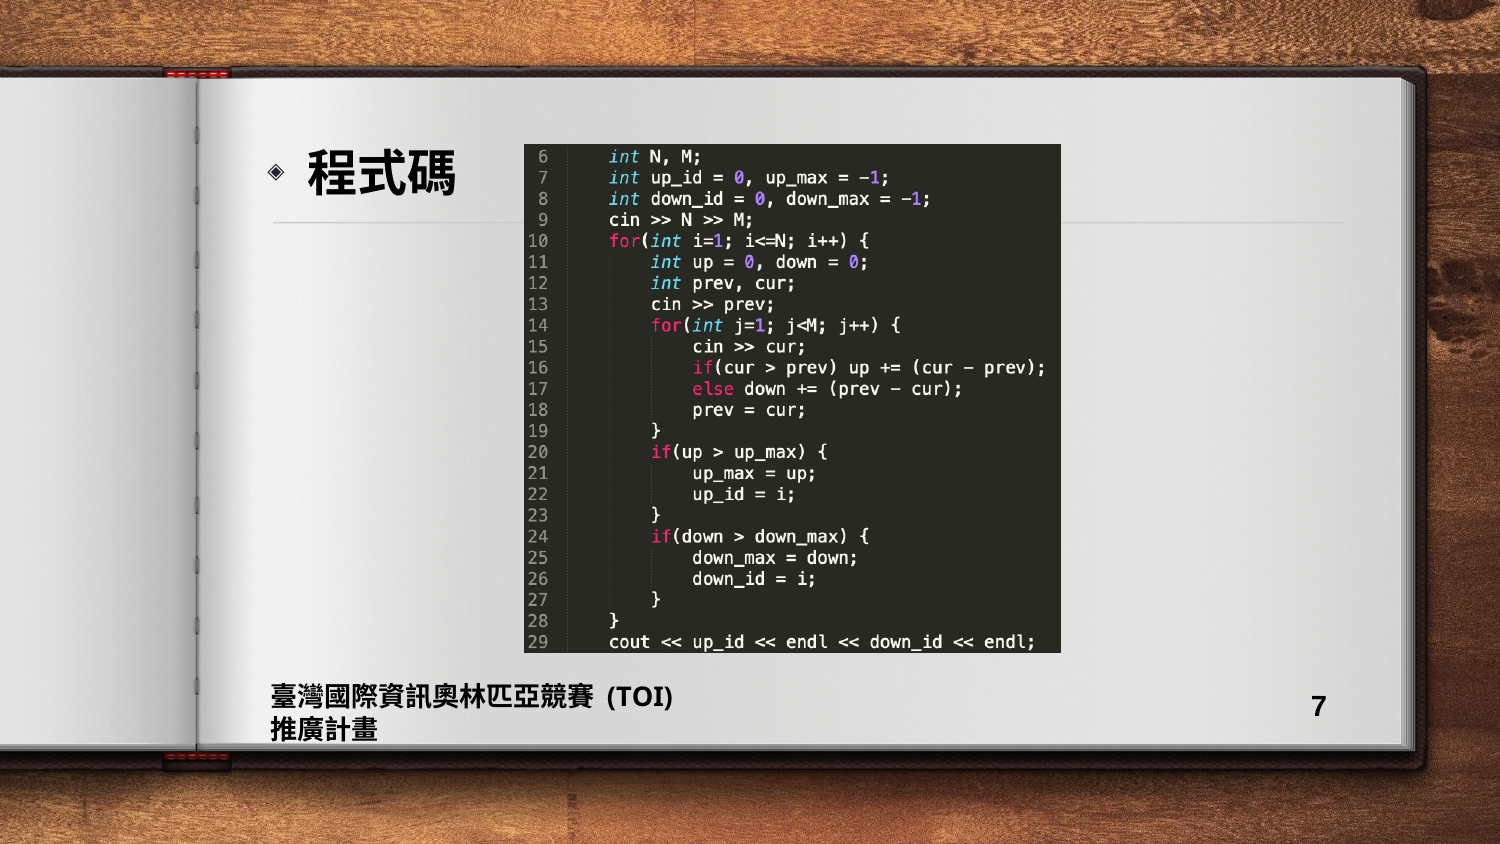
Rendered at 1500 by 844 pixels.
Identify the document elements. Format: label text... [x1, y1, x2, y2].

picture [524, 144, 1061, 653]
text_box 程式碼 [252, 126, 746, 216]
text_box [1295, 672, 1386, 737]
